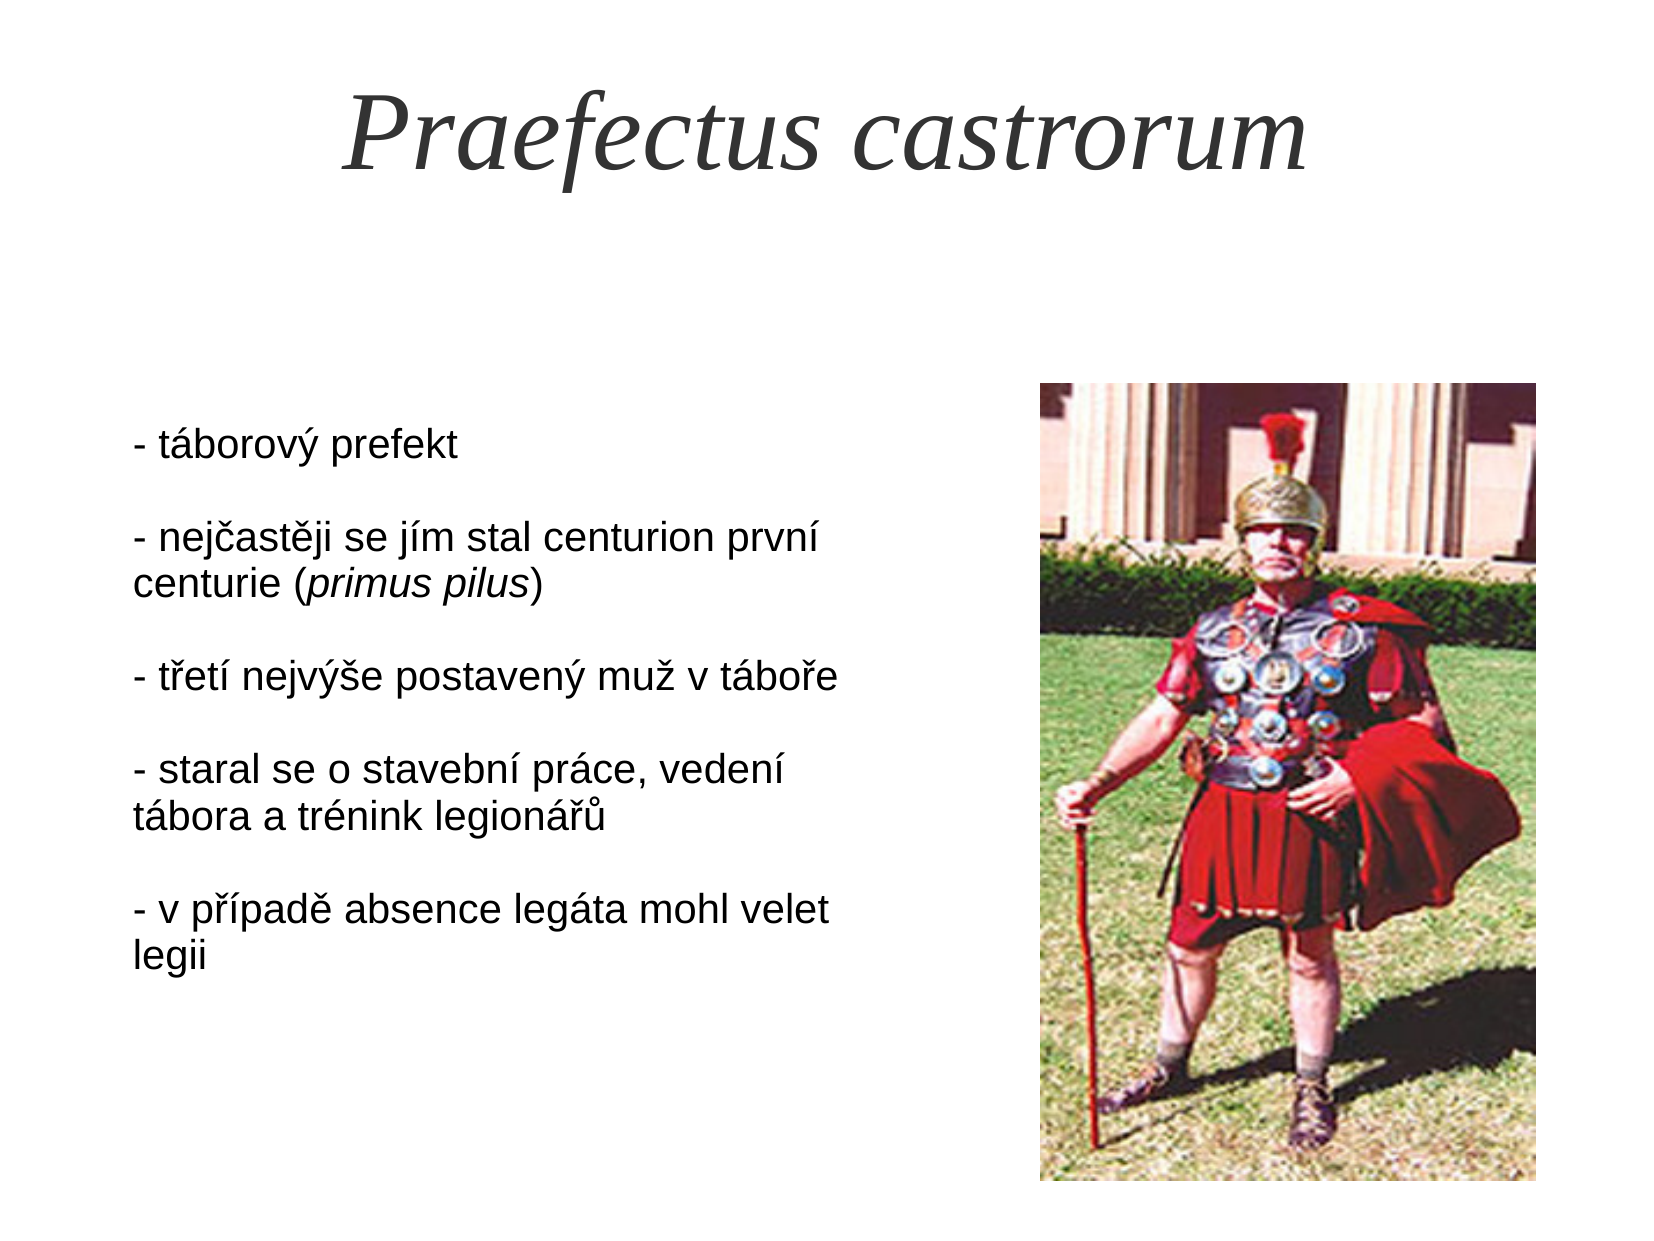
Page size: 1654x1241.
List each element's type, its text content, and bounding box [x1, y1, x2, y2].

picture [1040, 383, 1536, 1182]
title Praefectus castrorum [82, 49, 1571, 272]
text_box - táborový prefekt - nejčastěji se jím stal centurion první centurie (primus pilus) - třetí nejvýše postavený muž v táboře - staral se o stavební práce, vedení tábora a trénink legionářů - v případě absence legáta mohl velet legii [118, 413, 916, 1075]
